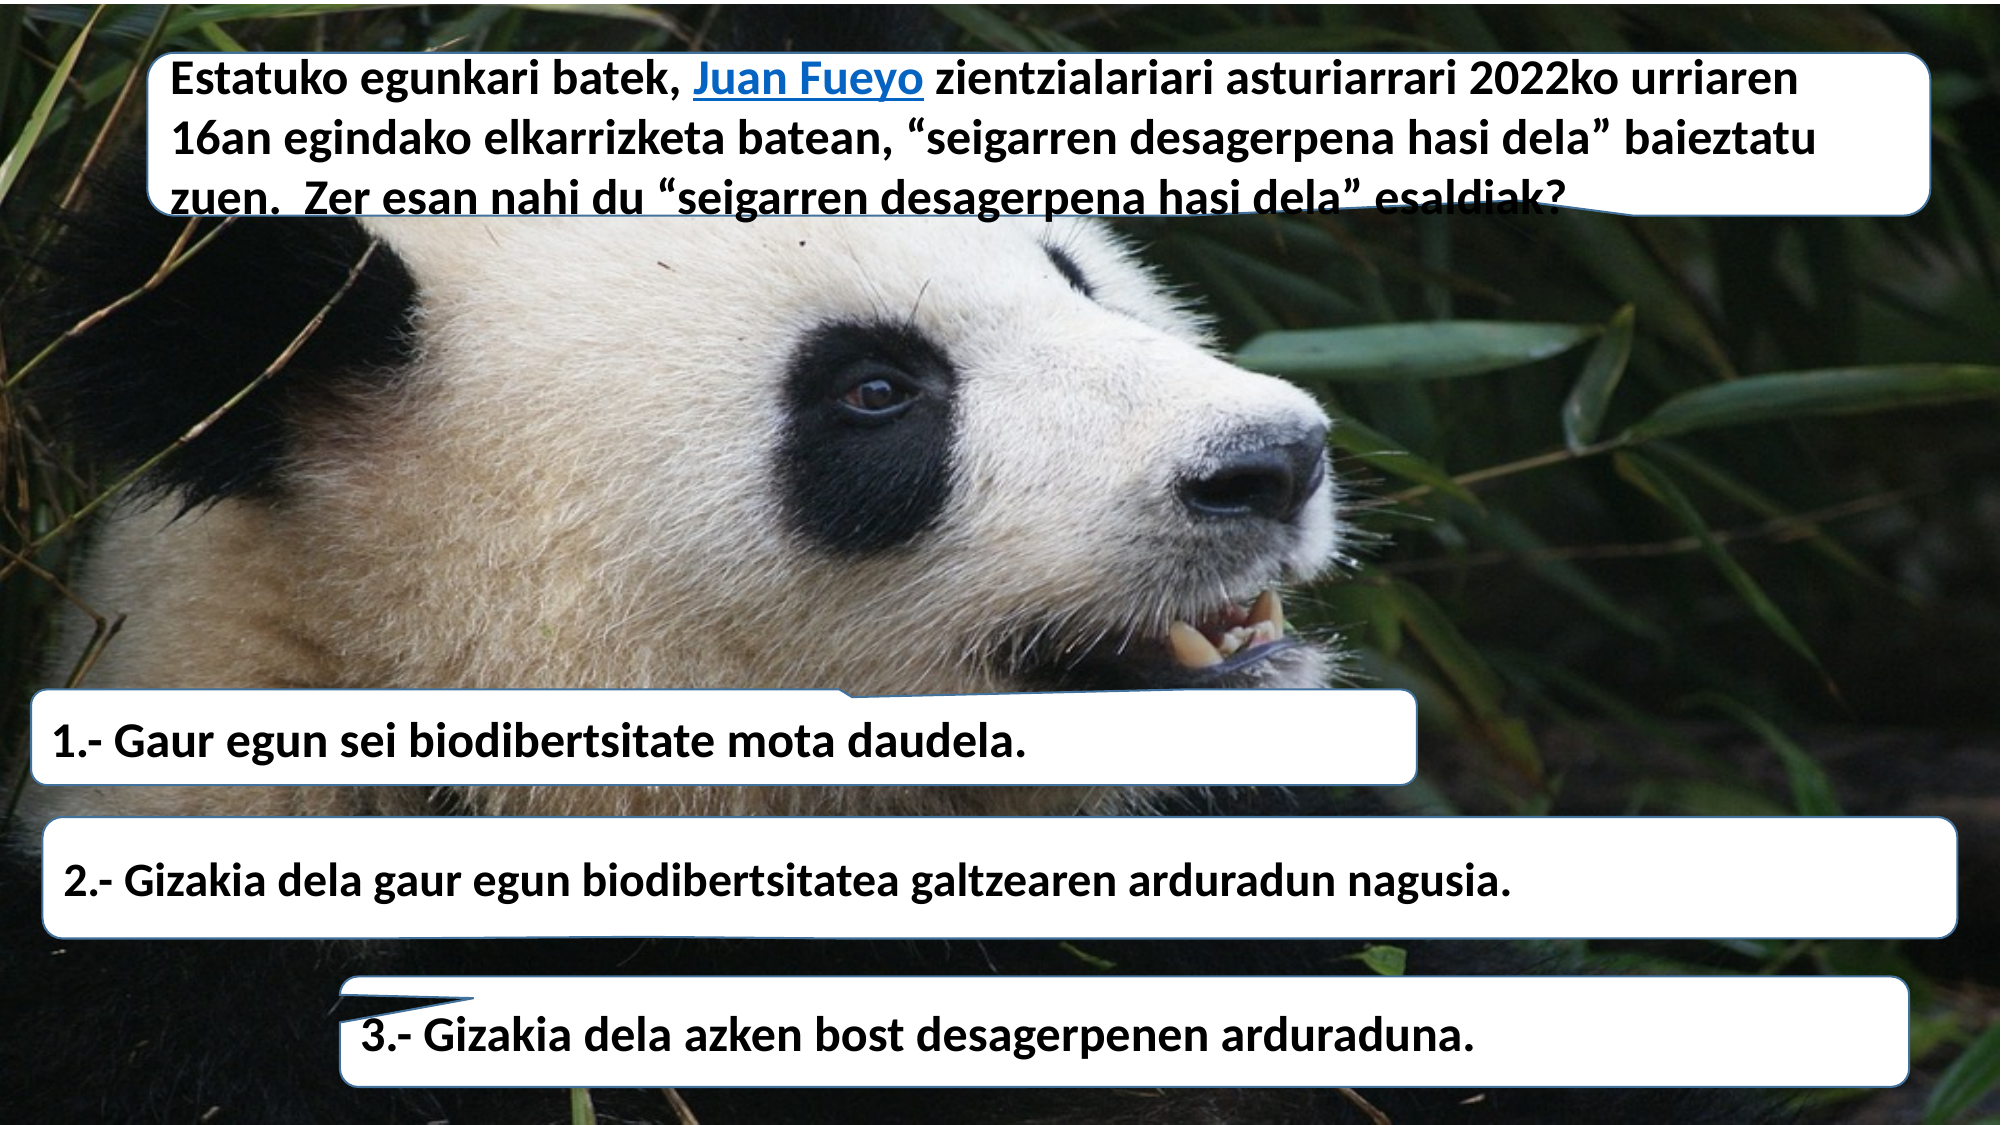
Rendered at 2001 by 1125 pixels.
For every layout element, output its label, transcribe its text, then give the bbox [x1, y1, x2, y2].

text_box 2.- Gizakia dela gaur egun biodibertsitatea galtzearen arduradun nagusia. [42, 816, 1958, 939]
text_box 1.- Gaur egun sei biodibertsitate mota daudela. [31, 689, 1417, 786]
text_box 3.- Gizakia dela azken bost desagerpenen arduraduna. [339, 976, 1910, 1087]
picture [0, 4, 2000, 1125]
text_box Estatuko egunkari batek, Juan Fueyo zientzialariari asturiarrari 2022ko urriaren 16an egindako elkarrizketa batean, “seigarren desagerpena hasi dela” baieztatu zuen. Zer esan nahi du “seigarren desagerpena hasi dela” esaldiak? [147, 52, 1931, 216]
